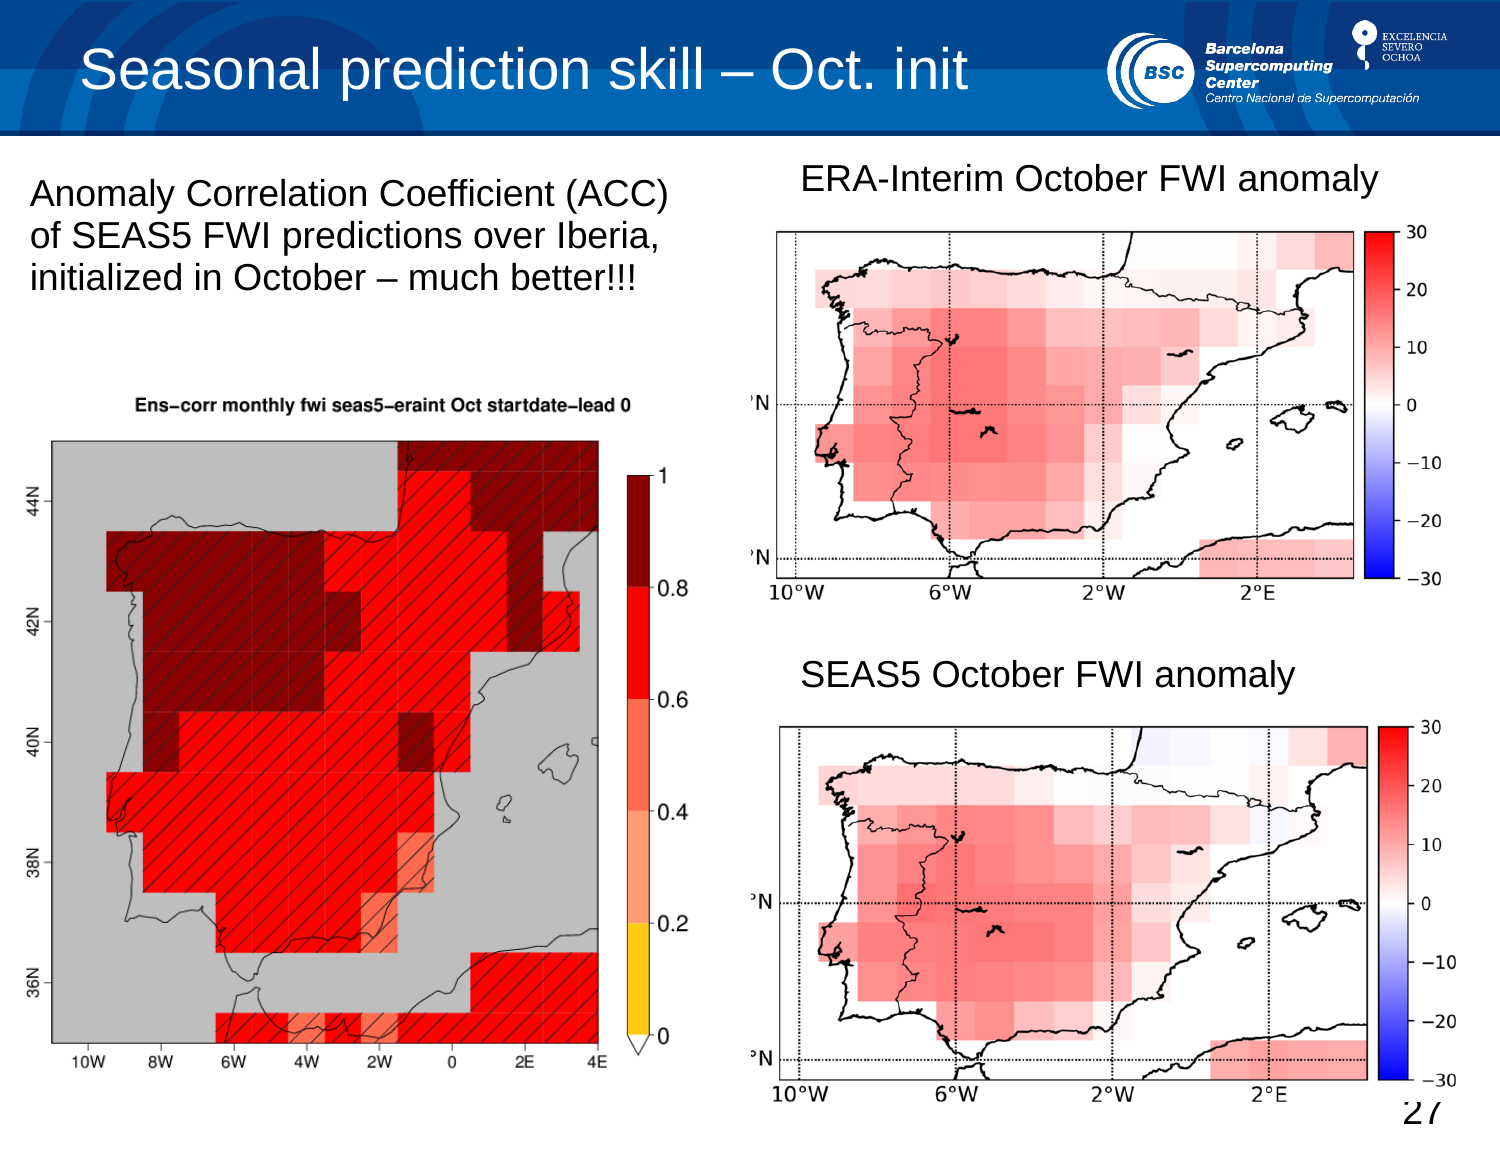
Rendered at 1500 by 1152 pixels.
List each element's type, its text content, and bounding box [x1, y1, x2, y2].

text_box ERA-Interim October FWI anomaly [785, 150, 1456, 207]
title Seasonal prediction skill – Oct. init [65, 23, 1081, 139]
picture [0, 0, 1500, 136]
text_box SEAS5 October FWI anomaly [785, 646, 1456, 703]
text_box Anomaly Correlation Coefficient (ACC) of SEAS5 FWI predictions over Iberia, initialized in October – much better!!! [15, 165, 1471, 516]
picture [0, 224, 1456, 1126]
